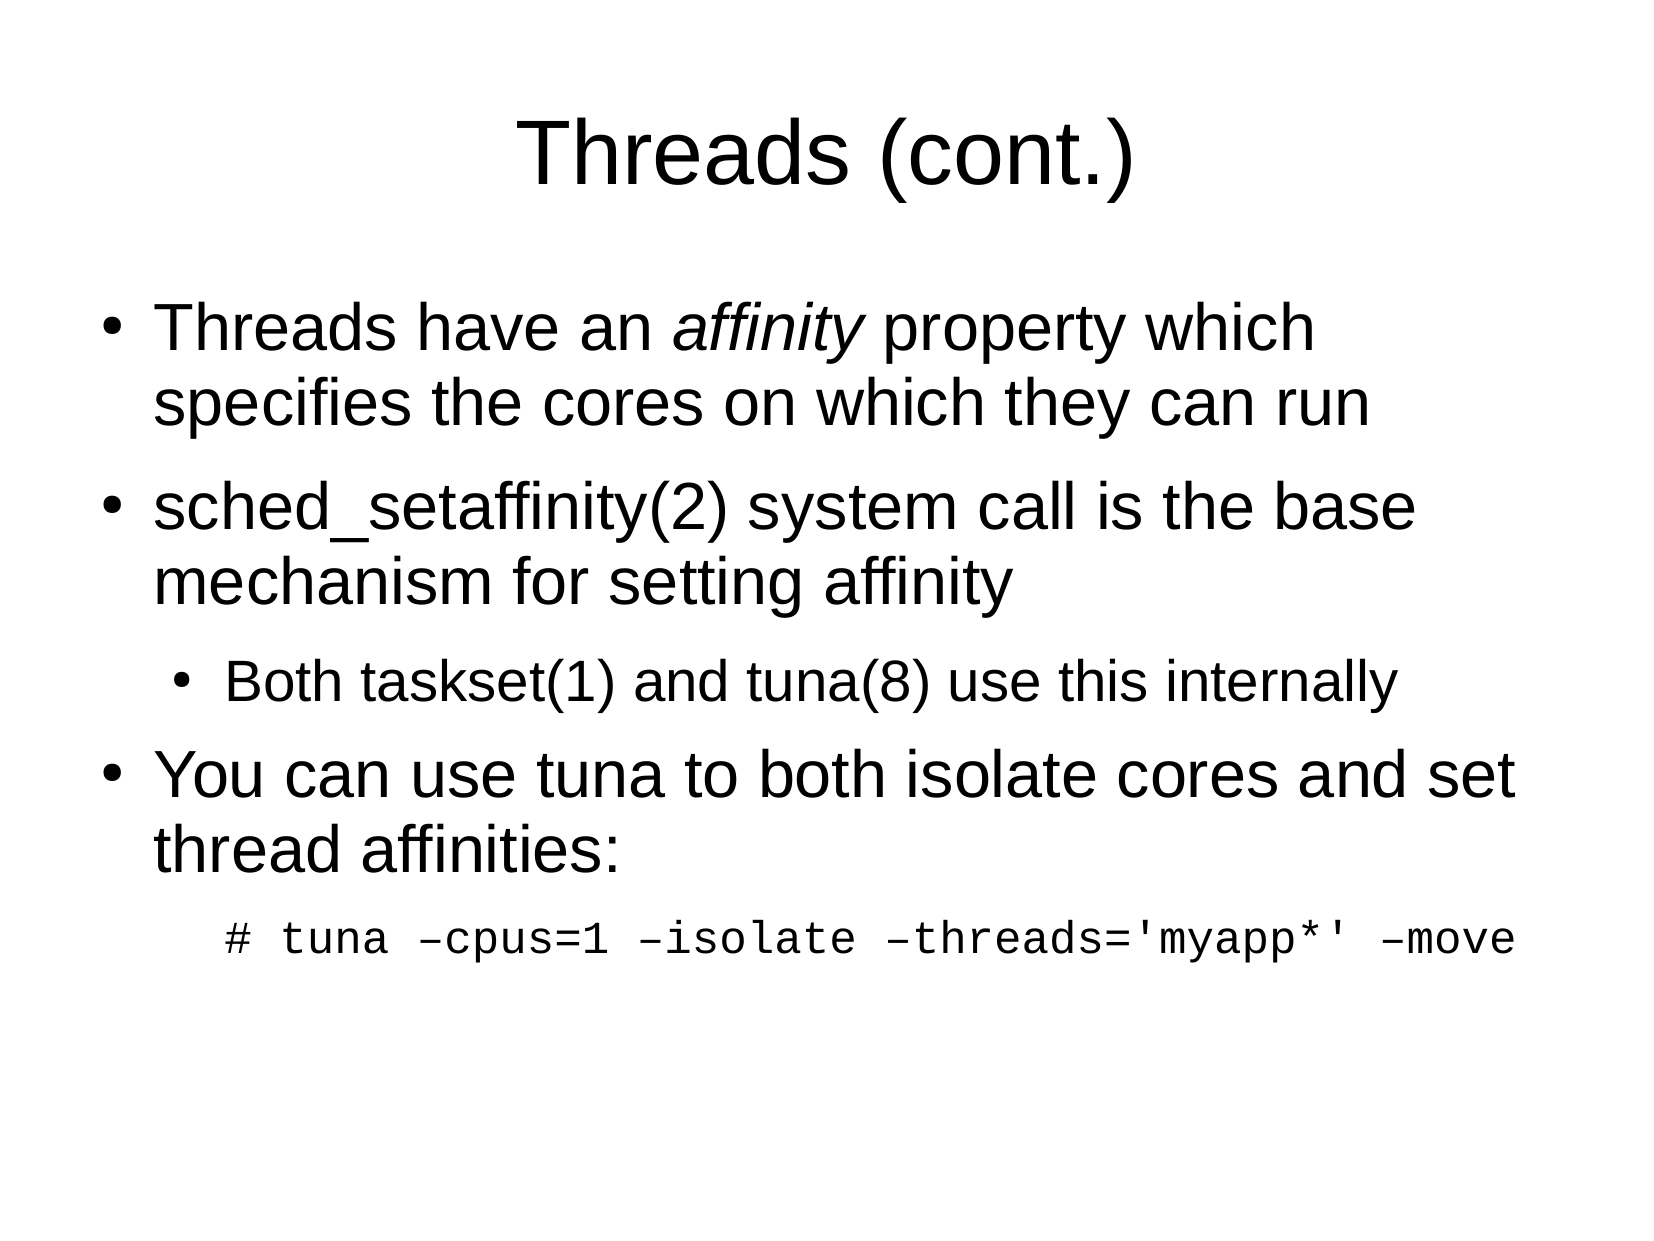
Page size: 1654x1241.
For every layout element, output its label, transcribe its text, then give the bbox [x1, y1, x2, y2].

list Threads have an affinity property which specifies the cores on which they can run sched_setaffinity(2) system call is the base mechanism for setting affinity Both taskset(1) and tuna(8) use this internally You can use tuna to both isolate cores and set thread affinities: # tuna –cpus=1 –isolate –threads='myapp*' –move [82, 290, 1571, 1094]
title Threads (cont.) [82, 56, 1571, 250]
